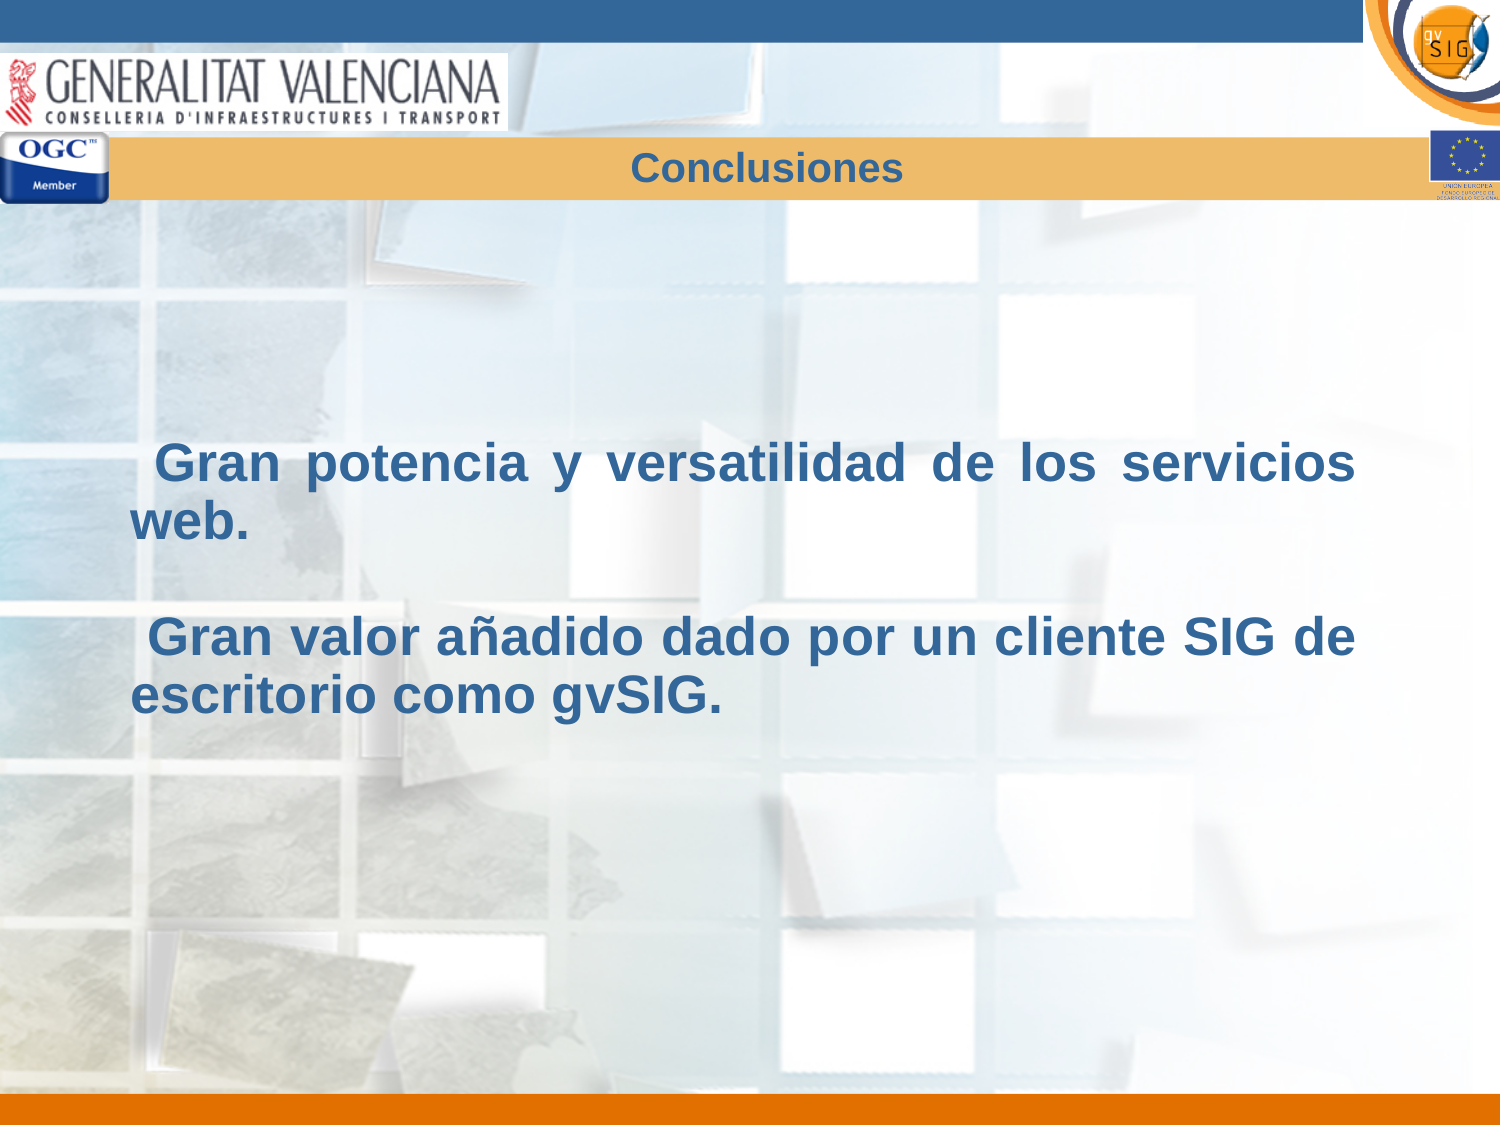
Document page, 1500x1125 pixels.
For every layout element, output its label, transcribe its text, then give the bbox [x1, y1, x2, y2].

text_box Conclusiones [145, 146, 1389, 202]
picture [0, 132, 109, 204]
picture [0, 53, 508, 131]
text_box Gran potencia y versatilidad de los servicios web. Gran valor añadido dado por un cliente SIG de escritorio como gvSIG. [115, 427, 1387, 919]
picture [1363, 0, 1500, 127]
picture [1429, 129, 1500, 200]
